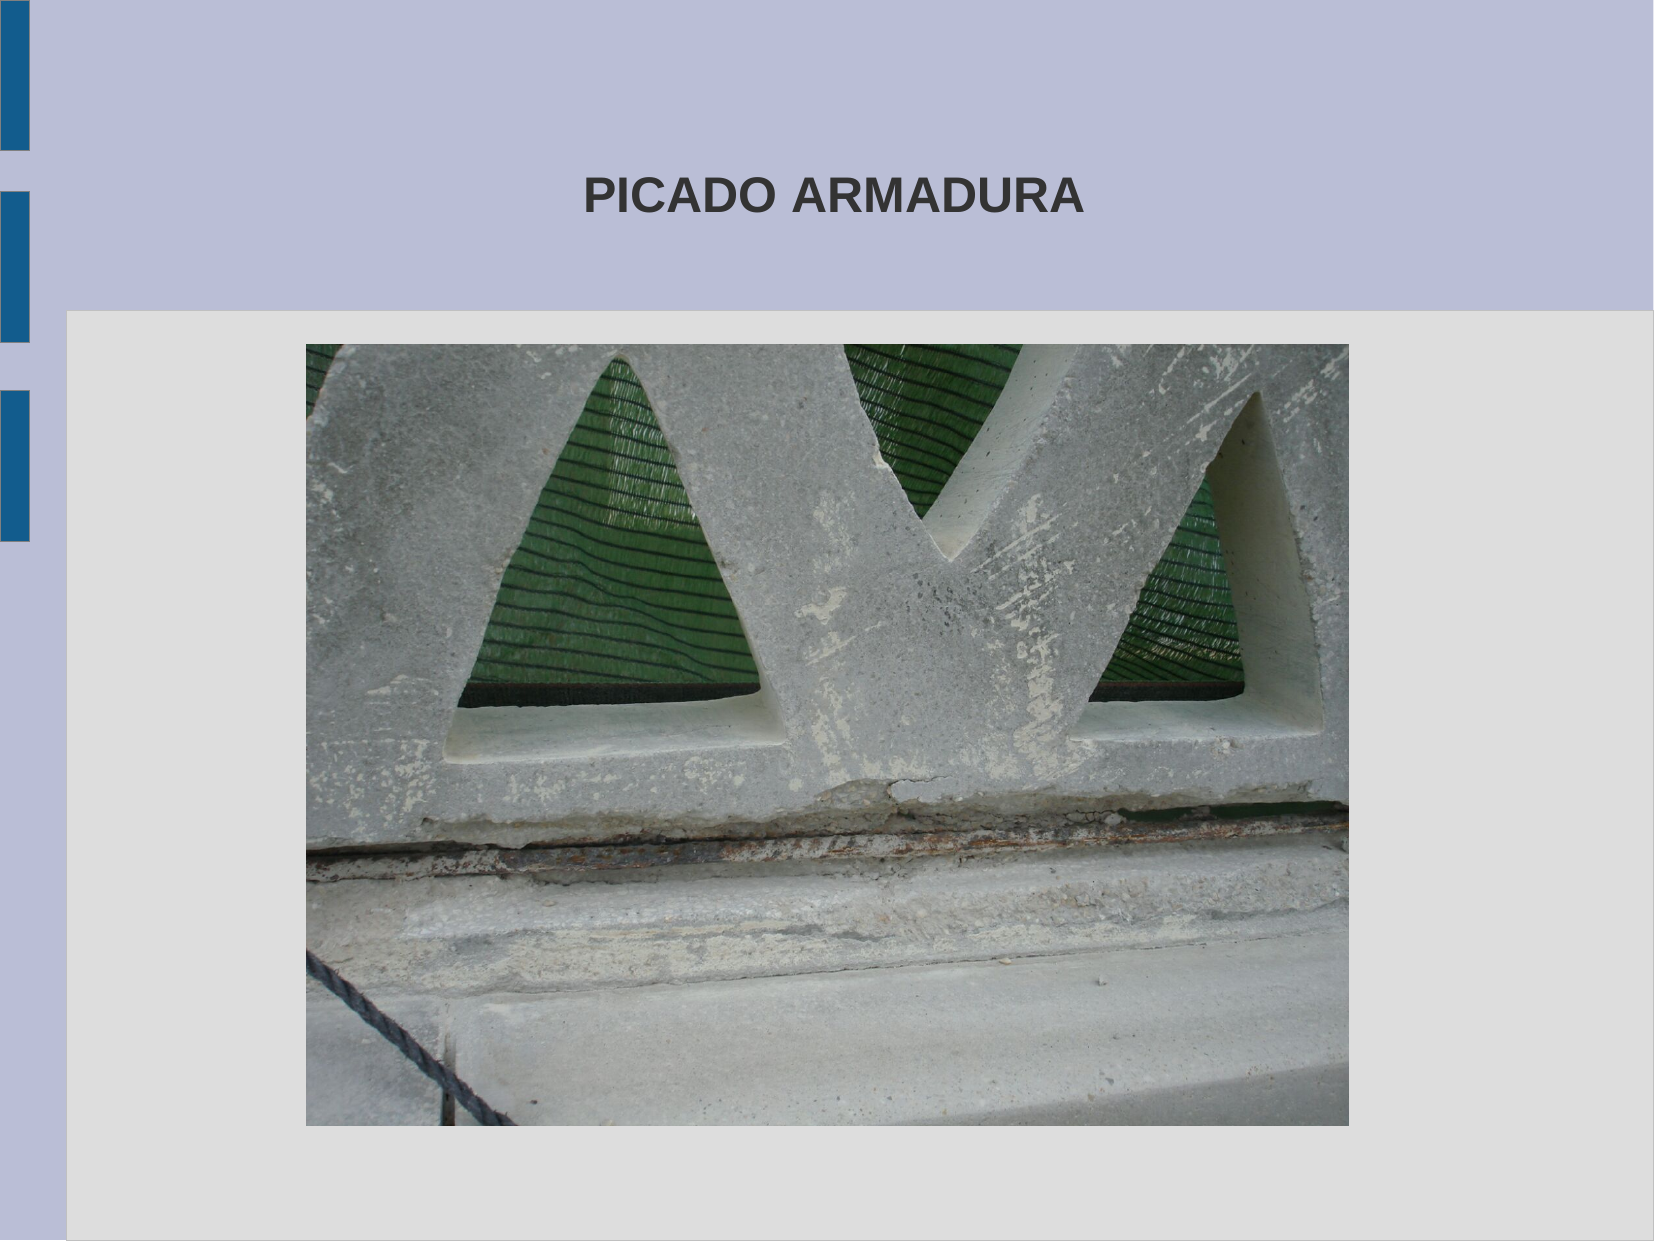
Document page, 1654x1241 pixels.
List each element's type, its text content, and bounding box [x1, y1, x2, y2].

picture [306, 344, 1349, 1126]
title PICADO ARMADURA [121, 91, 1534, 299]
